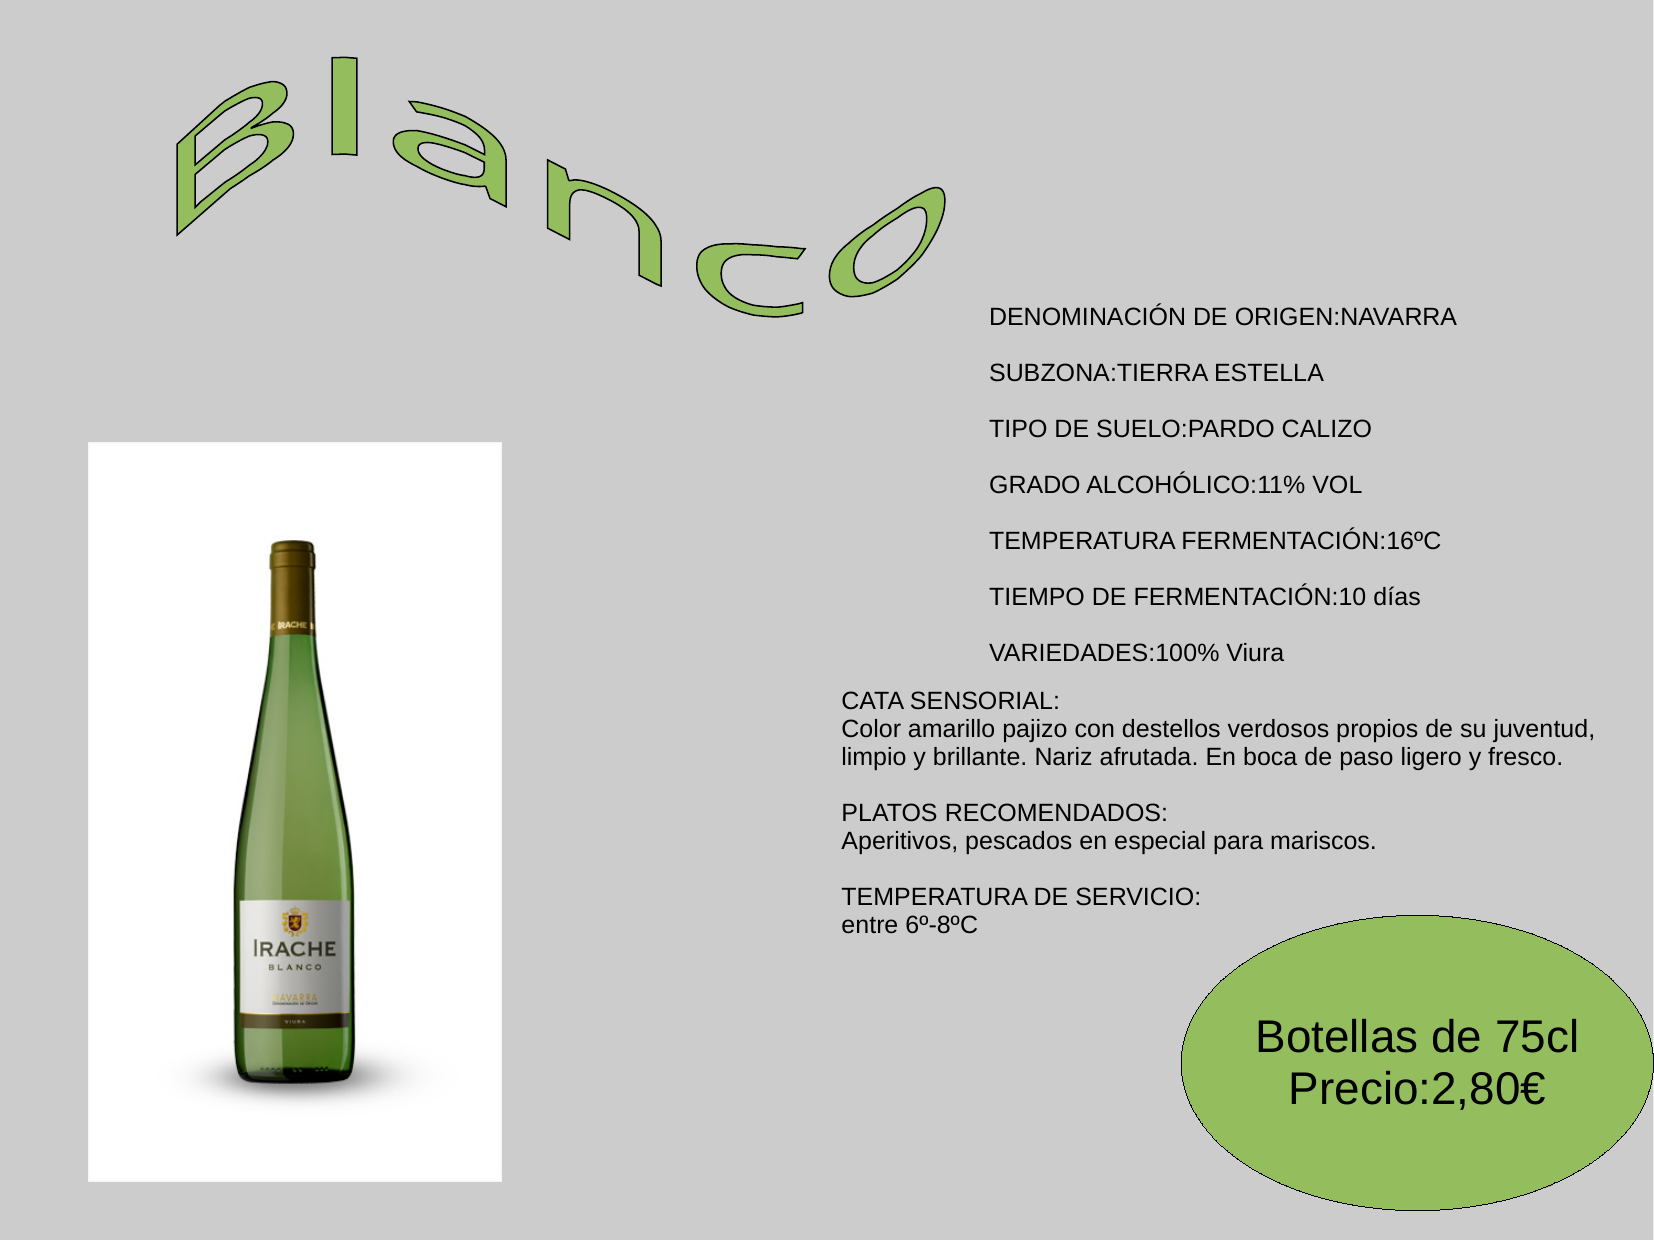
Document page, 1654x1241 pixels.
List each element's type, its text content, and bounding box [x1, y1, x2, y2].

text_box Blanco [696, 243, 806, 317]
text_box DENOMINACIÓN DE ORIGEN:NAVARRA SUBZONA:TIERRA ESTELLA TIPO DE SUELO:PARDO CALIZO GRADO ALCOHÓLICO:11% VOL TEMPERATURA FERMENTACIÓN:16ºC TIEMPO DE FERMENTACIÓN:10 días VARIEDADES:100% Viura [974, 295, 1602, 679]
text_box Blanco [393, 101, 507, 207]
text_box Botellas de 75cl Precio:2,80€ [1240, 1003, 1595, 1121]
picture [88, 442, 502, 1182]
text_box [1181, 946, 1654, 1211]
text_box Blanco [332, 57, 357, 156]
text_box CATA SENSORIAL: Color amarillo pajizo con destellos verdosos propios de su juventud, limpio y brillante. Nariz afrutada. En boca de paso ligero y fresco. PLATOS RECOMENDADOS: Aperitivos, pescados en especial para mariscos. TEMPERATURA DE SERVICIO: entre 6º-8ºC [826, 679, 1641, 946]
text_box Blanco [547, 159, 662, 287]
text_box Blanco [829, 187, 945, 297]
text_box Blanco [177, 81, 294, 236]
